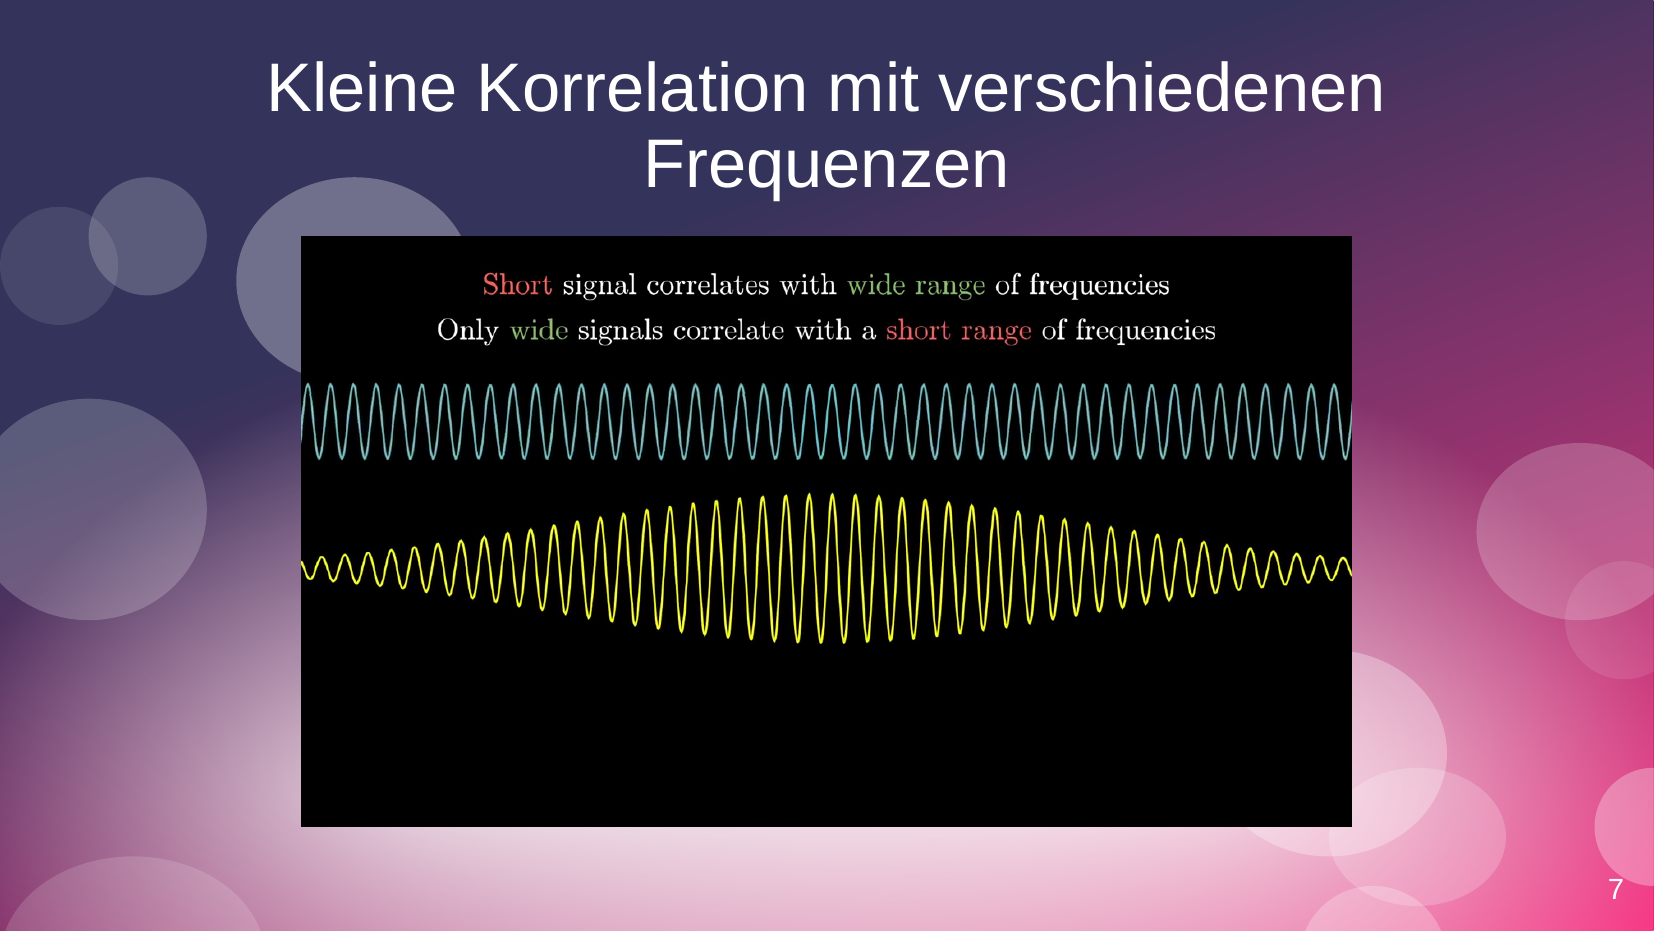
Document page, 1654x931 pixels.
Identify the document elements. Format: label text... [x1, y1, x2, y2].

title Kleine Korrelation mit verschiedenen Frequenzen [88, 44, 1565, 207]
picture [301, 236, 1352, 827]
